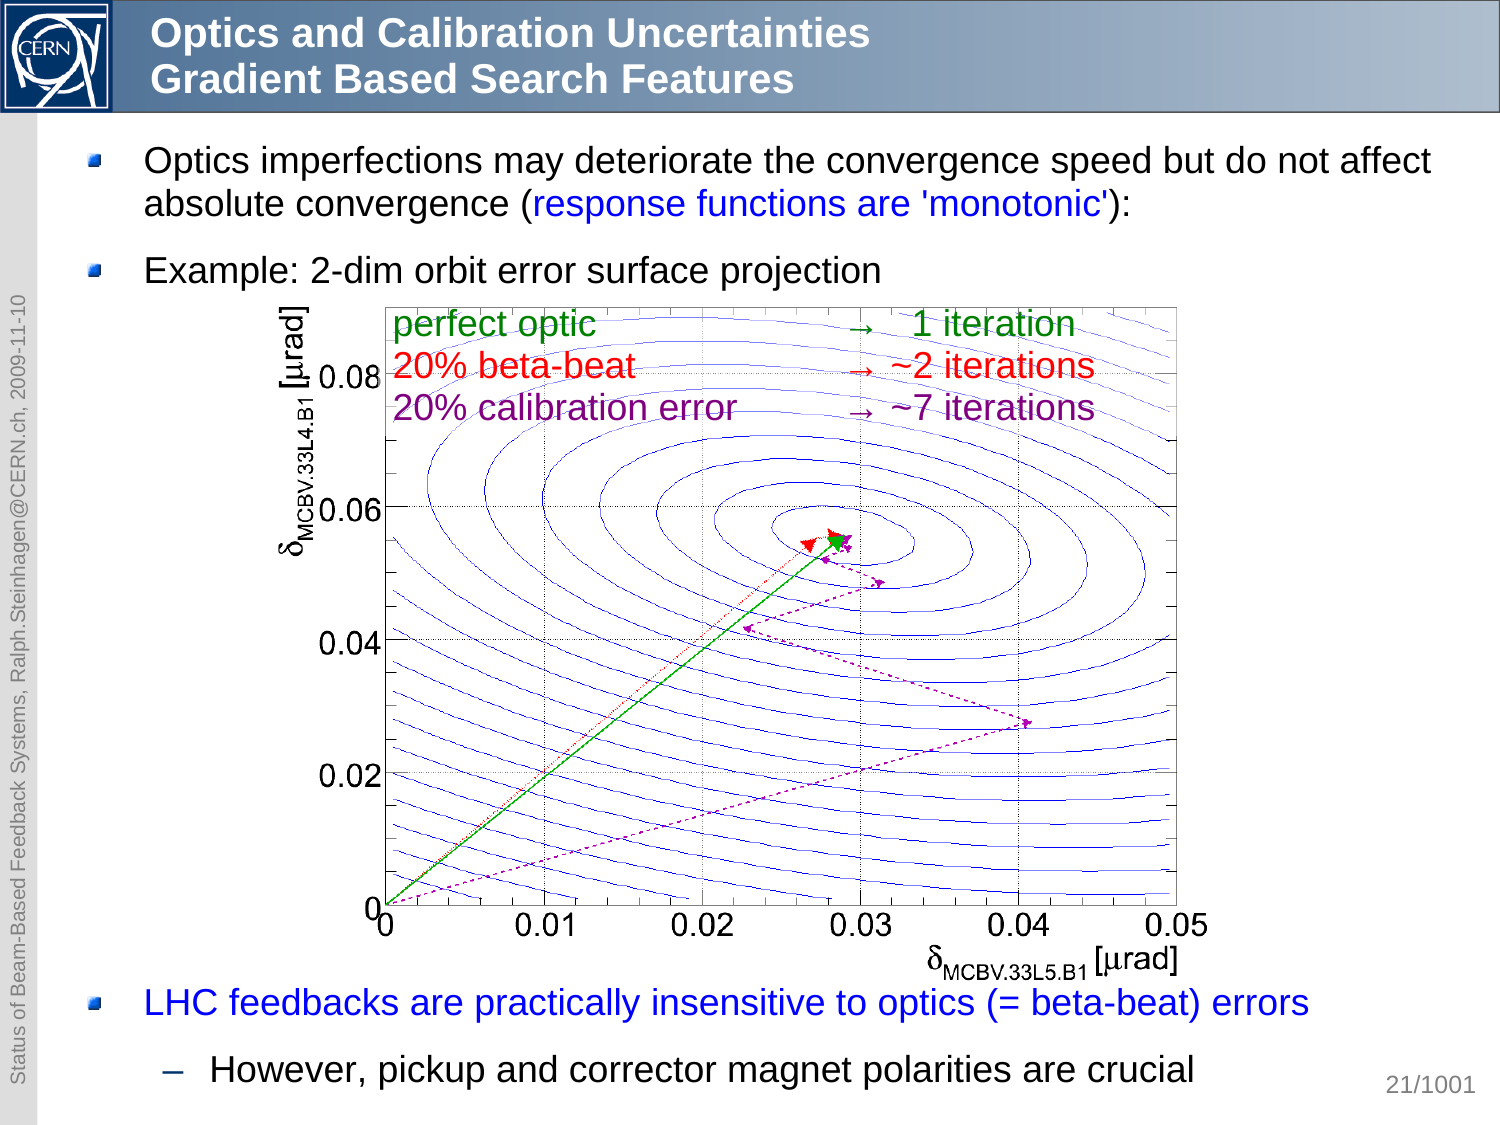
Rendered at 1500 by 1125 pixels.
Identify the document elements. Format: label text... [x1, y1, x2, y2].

title Optics and Calibration Uncertainties Gradient Based Search Features [150, 0, 1201, 113]
text_box perfect optic → 1 iteration 20% beta-beat → ~2 iterations 20% calibration error → ~7 iterations [377, 295, 1258, 437]
list Optics imperfections may deteriorate the convergence speed but do not affect absolute convergence (response functions are 'monotonic'): Example: 2-dim orbit error surface projection LHC feedbacks are practically insensitive to optics (= beta-beat) errors However, pickup and corrector magnet polarities are crucial [87, 137, 1438, 1091]
picture [0, 0, 113, 113]
picture [271, 293, 1224, 988]
